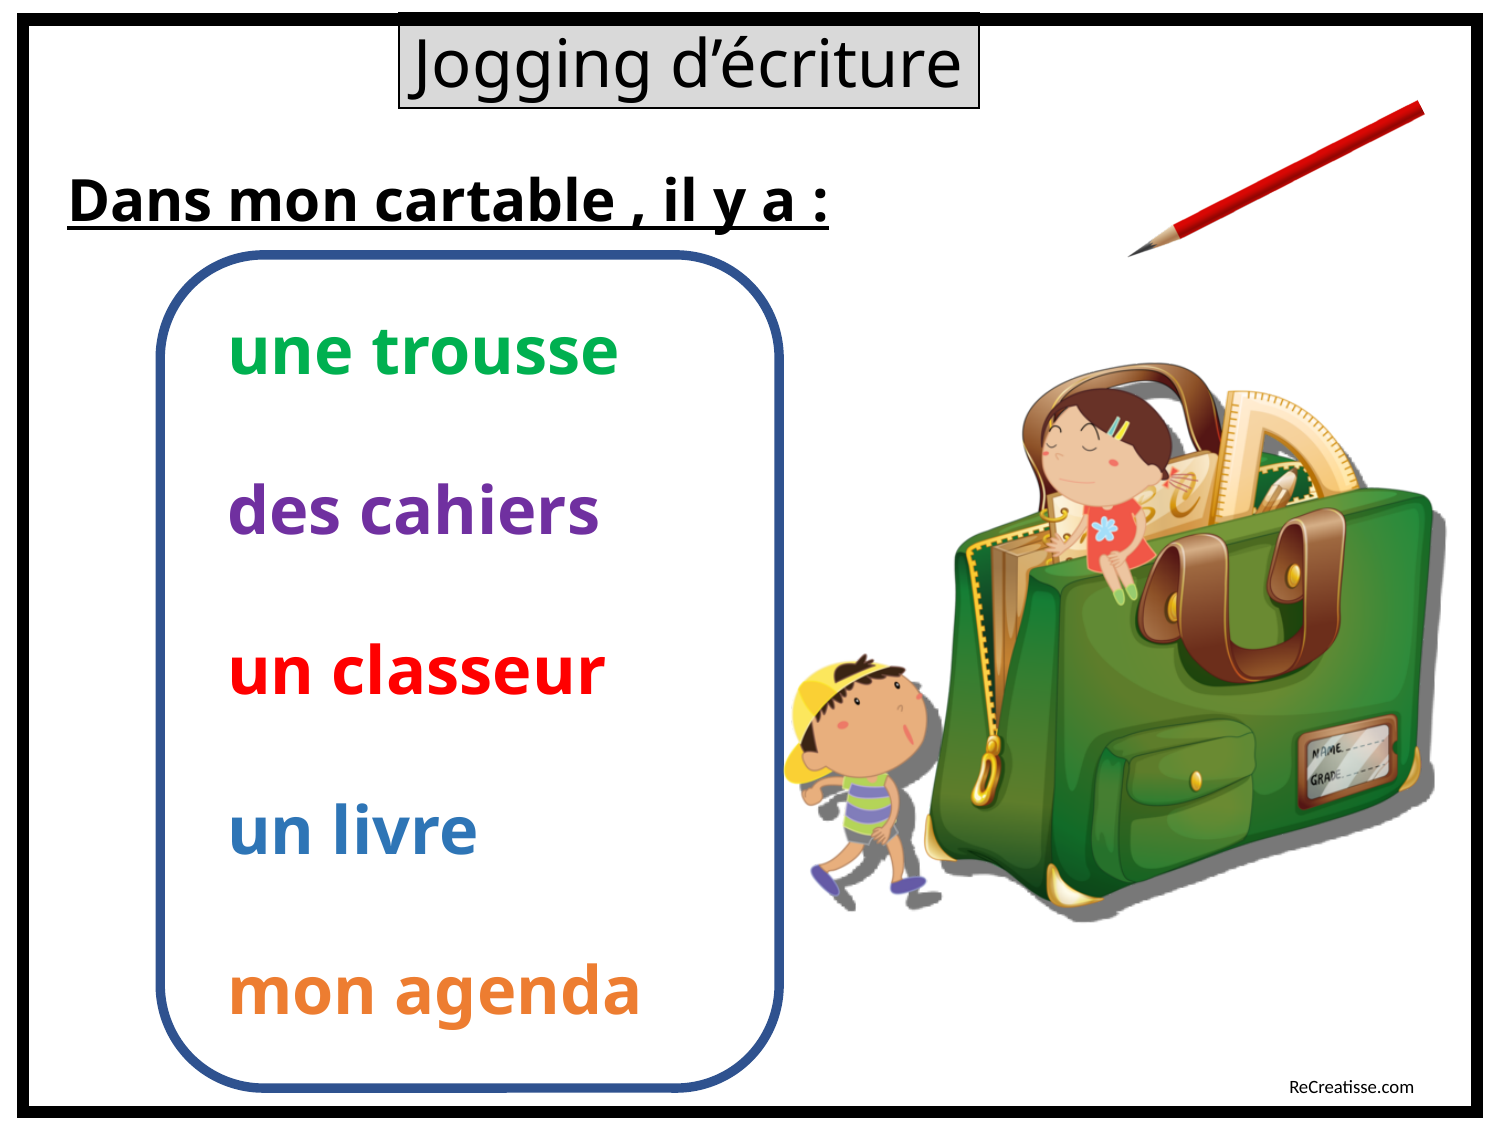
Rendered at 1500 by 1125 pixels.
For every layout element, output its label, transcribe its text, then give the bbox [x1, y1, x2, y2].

text_box une trousse des cahiers un classeur un livre mon agenda [212, 300, 658, 1035]
text_box Dans mon cartable , il y a : [52, 156, 844, 311]
picture [1118, 89, 1431, 276]
picture [776, 359, 1439, 911]
text_box [160, 311, 780, 1089]
text_box ReCreatisse.com [1274, 1068, 1430, 1105]
text_box Jogging d’écriture [399, 26, 979, 108]
